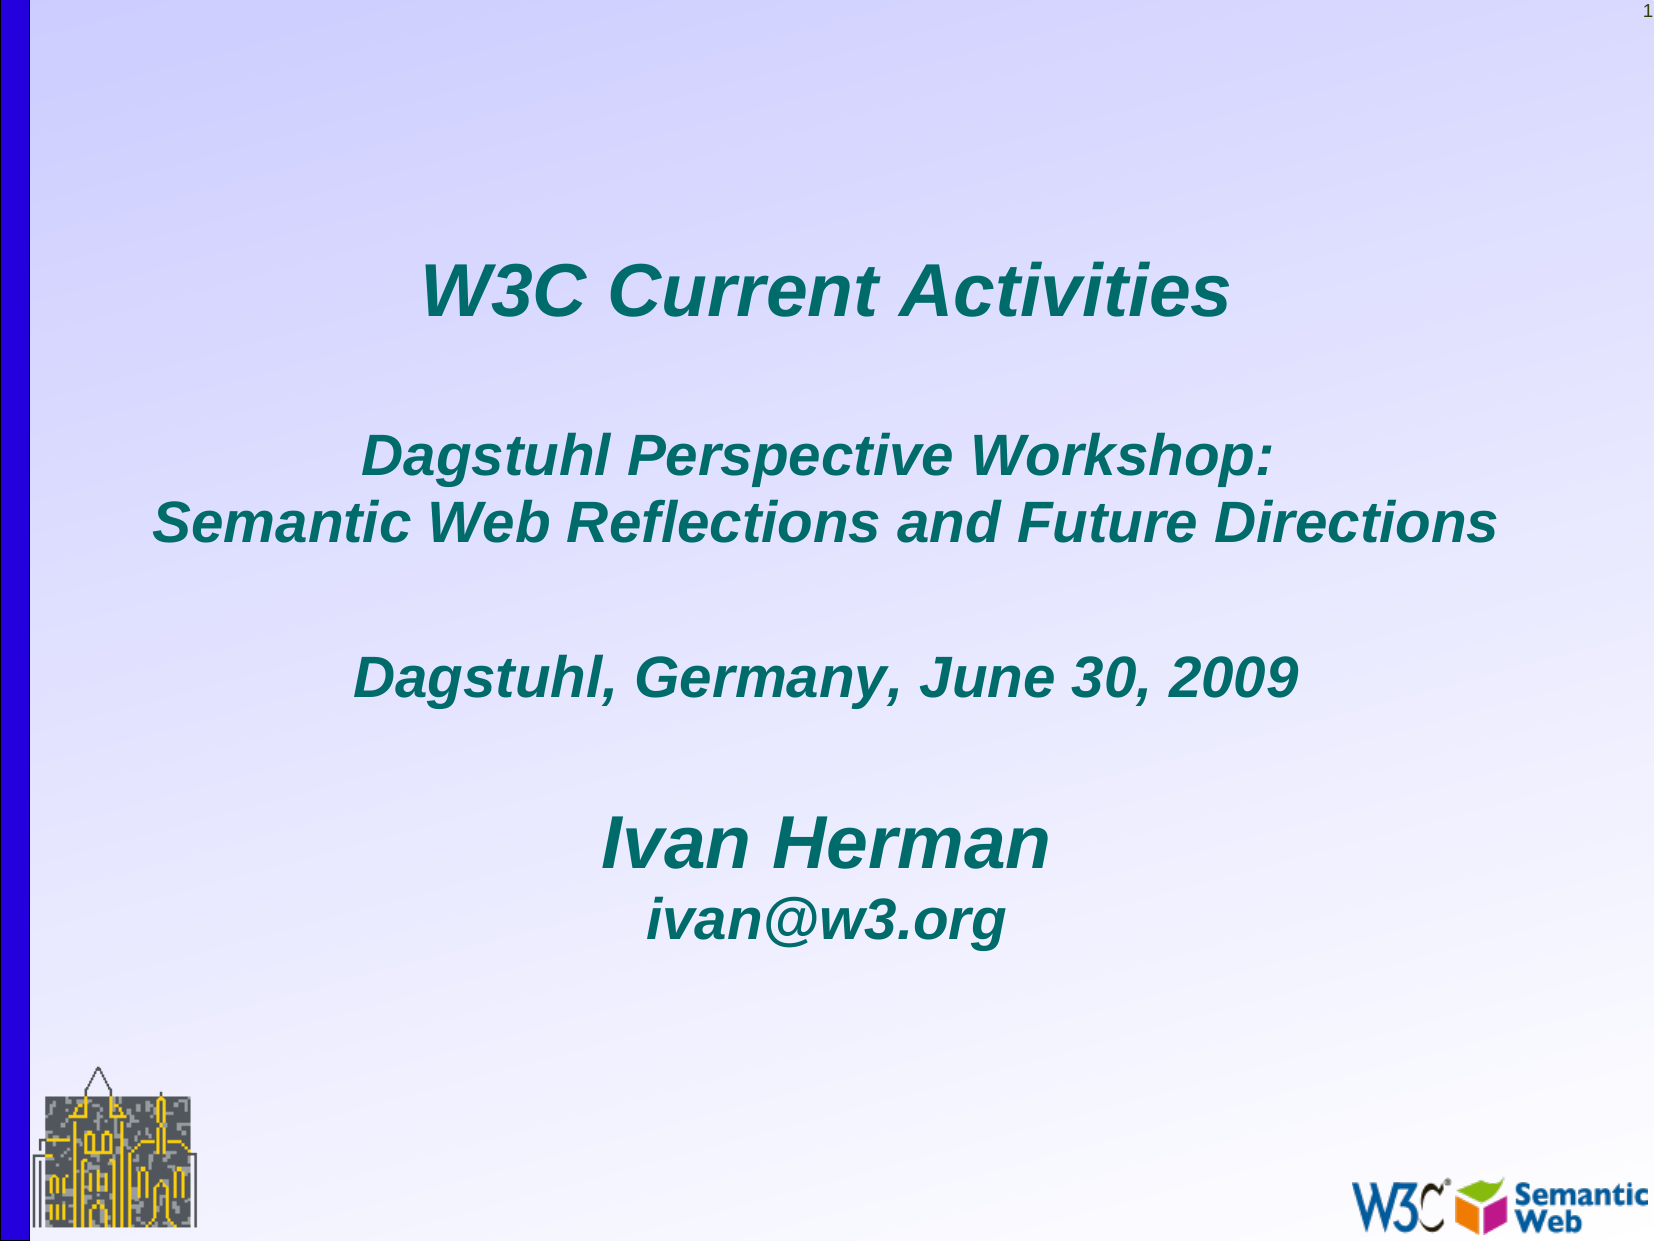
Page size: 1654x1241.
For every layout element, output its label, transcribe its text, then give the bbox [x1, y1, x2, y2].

title W3C Current Activities Dagstuhl Perspective Workshop: Semantic Web Reflections and Future Directions Dagstuhl, Germany, June 30, 2009 Ivan Herman ivan@w3.org [0, 244, 1654, 953]
picture [17, 1051, 210, 1241]
picture [1352, 1175, 1648, 1235]
